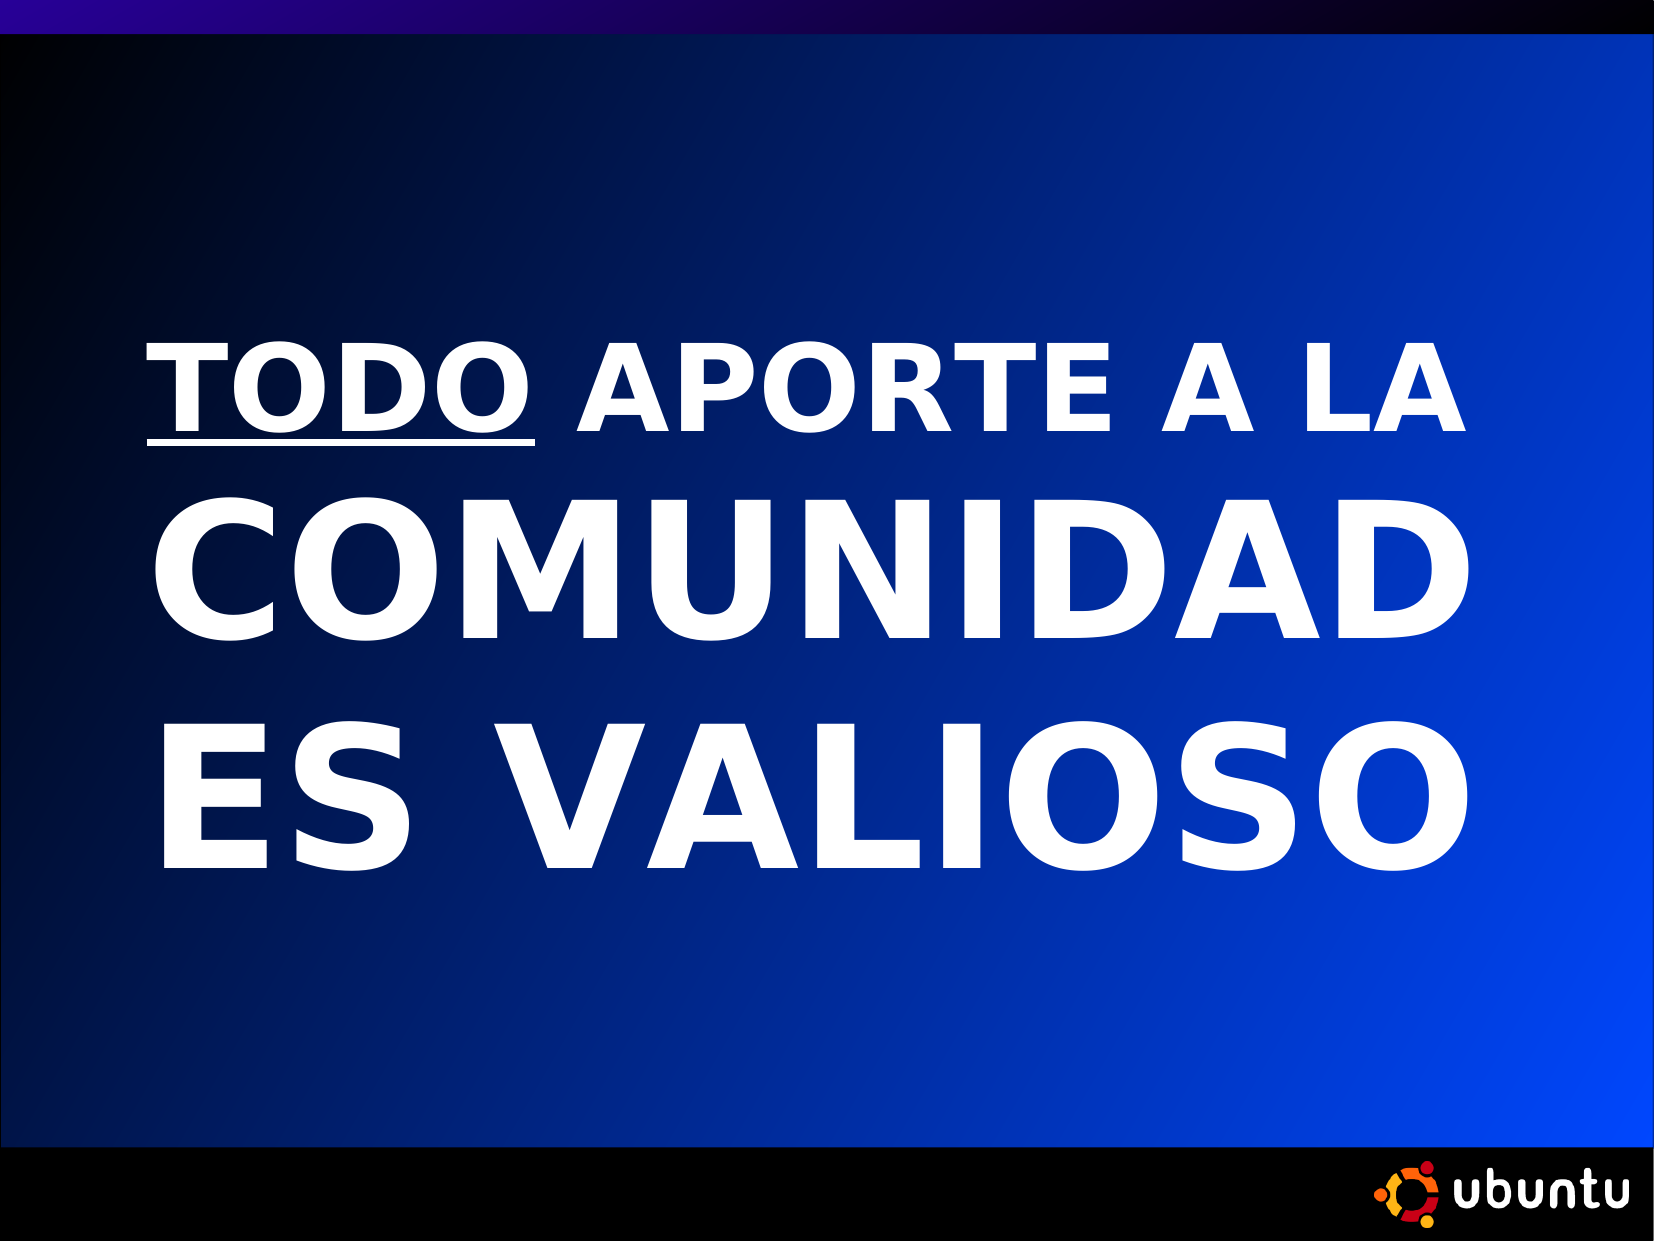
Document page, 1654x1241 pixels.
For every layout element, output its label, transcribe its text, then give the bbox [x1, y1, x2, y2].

picture [1374, 1161, 1629, 1228]
text_box [0, 0, 1654, 1241]
text_box TODO APORTE A LA COMUNIDAD ES VALIOSO [146, 318, 1480, 915]
